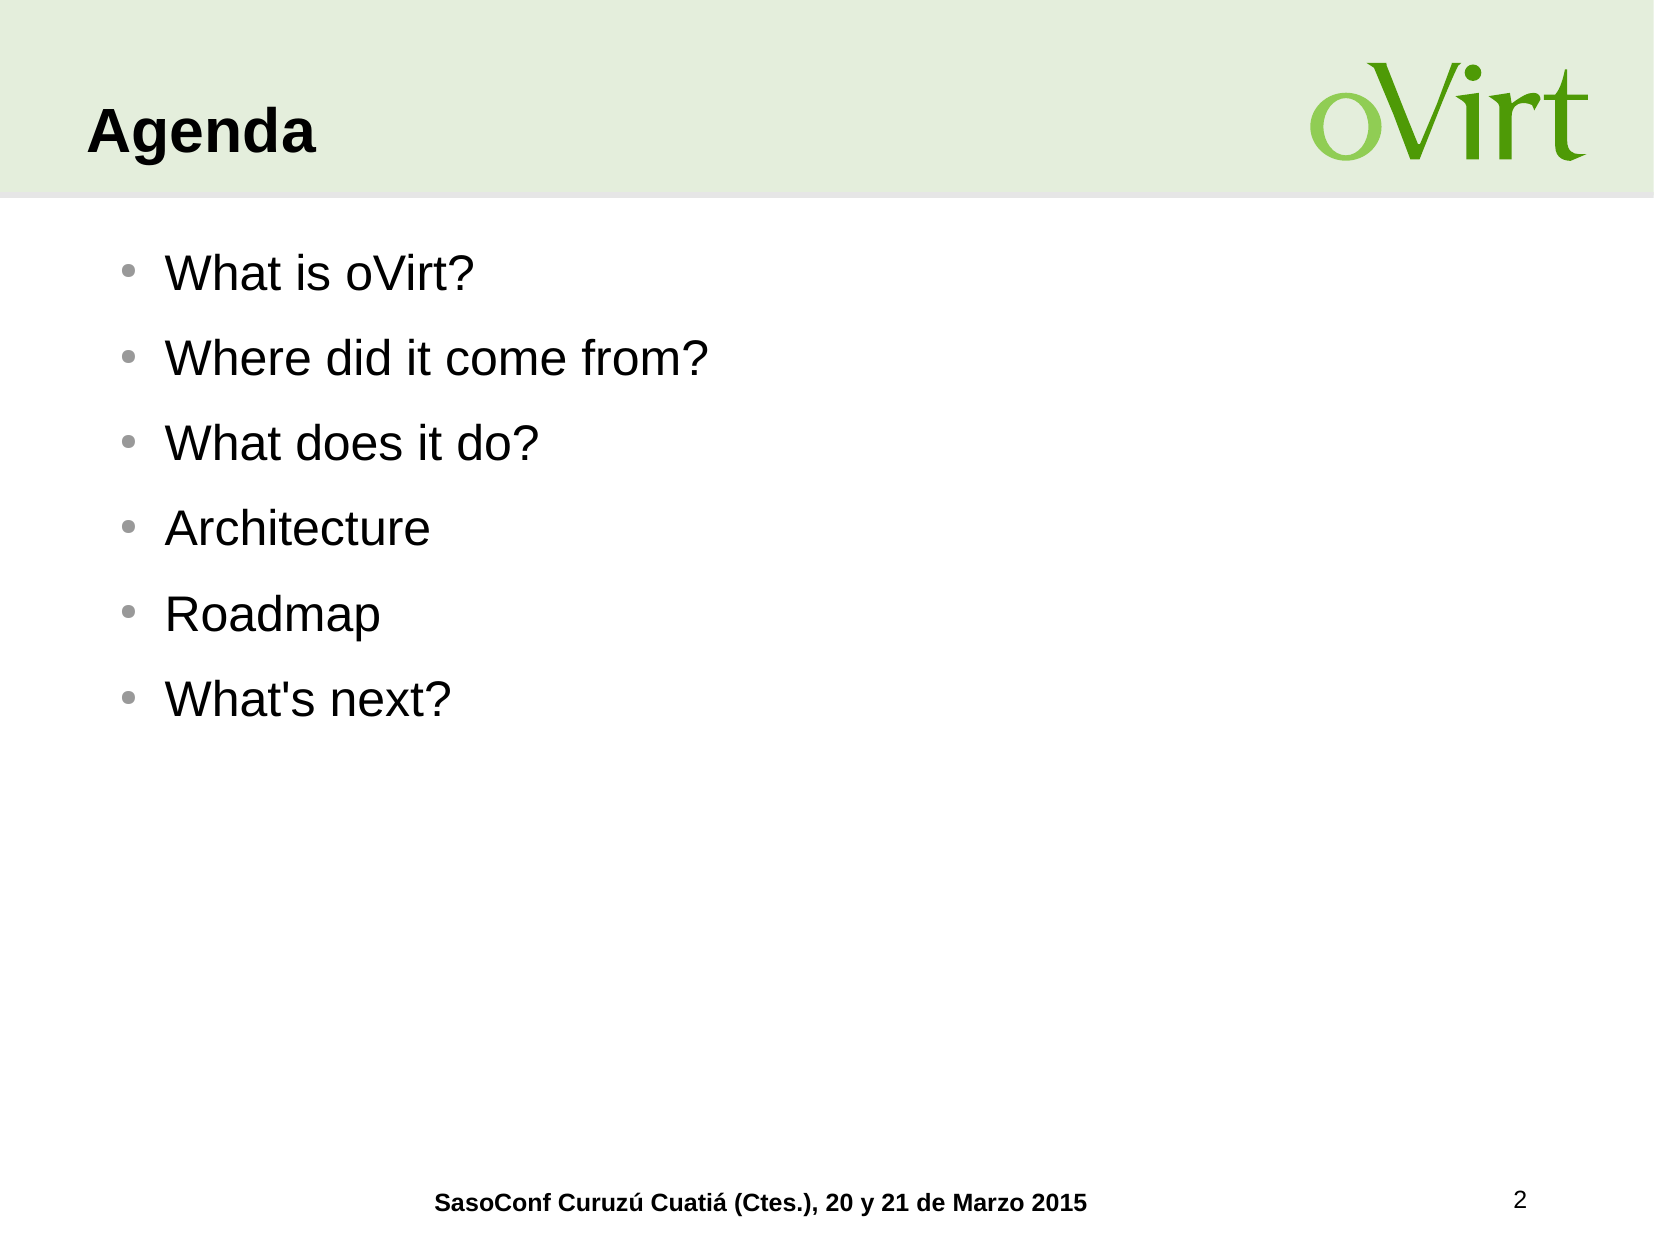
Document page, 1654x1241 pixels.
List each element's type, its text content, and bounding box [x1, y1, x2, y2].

title Agenda [86, 36, 1307, 225]
list What is oVirt? Where did it come from? What does it do? Architecture Roadmap What's next? [104, 244, 1530, 964]
